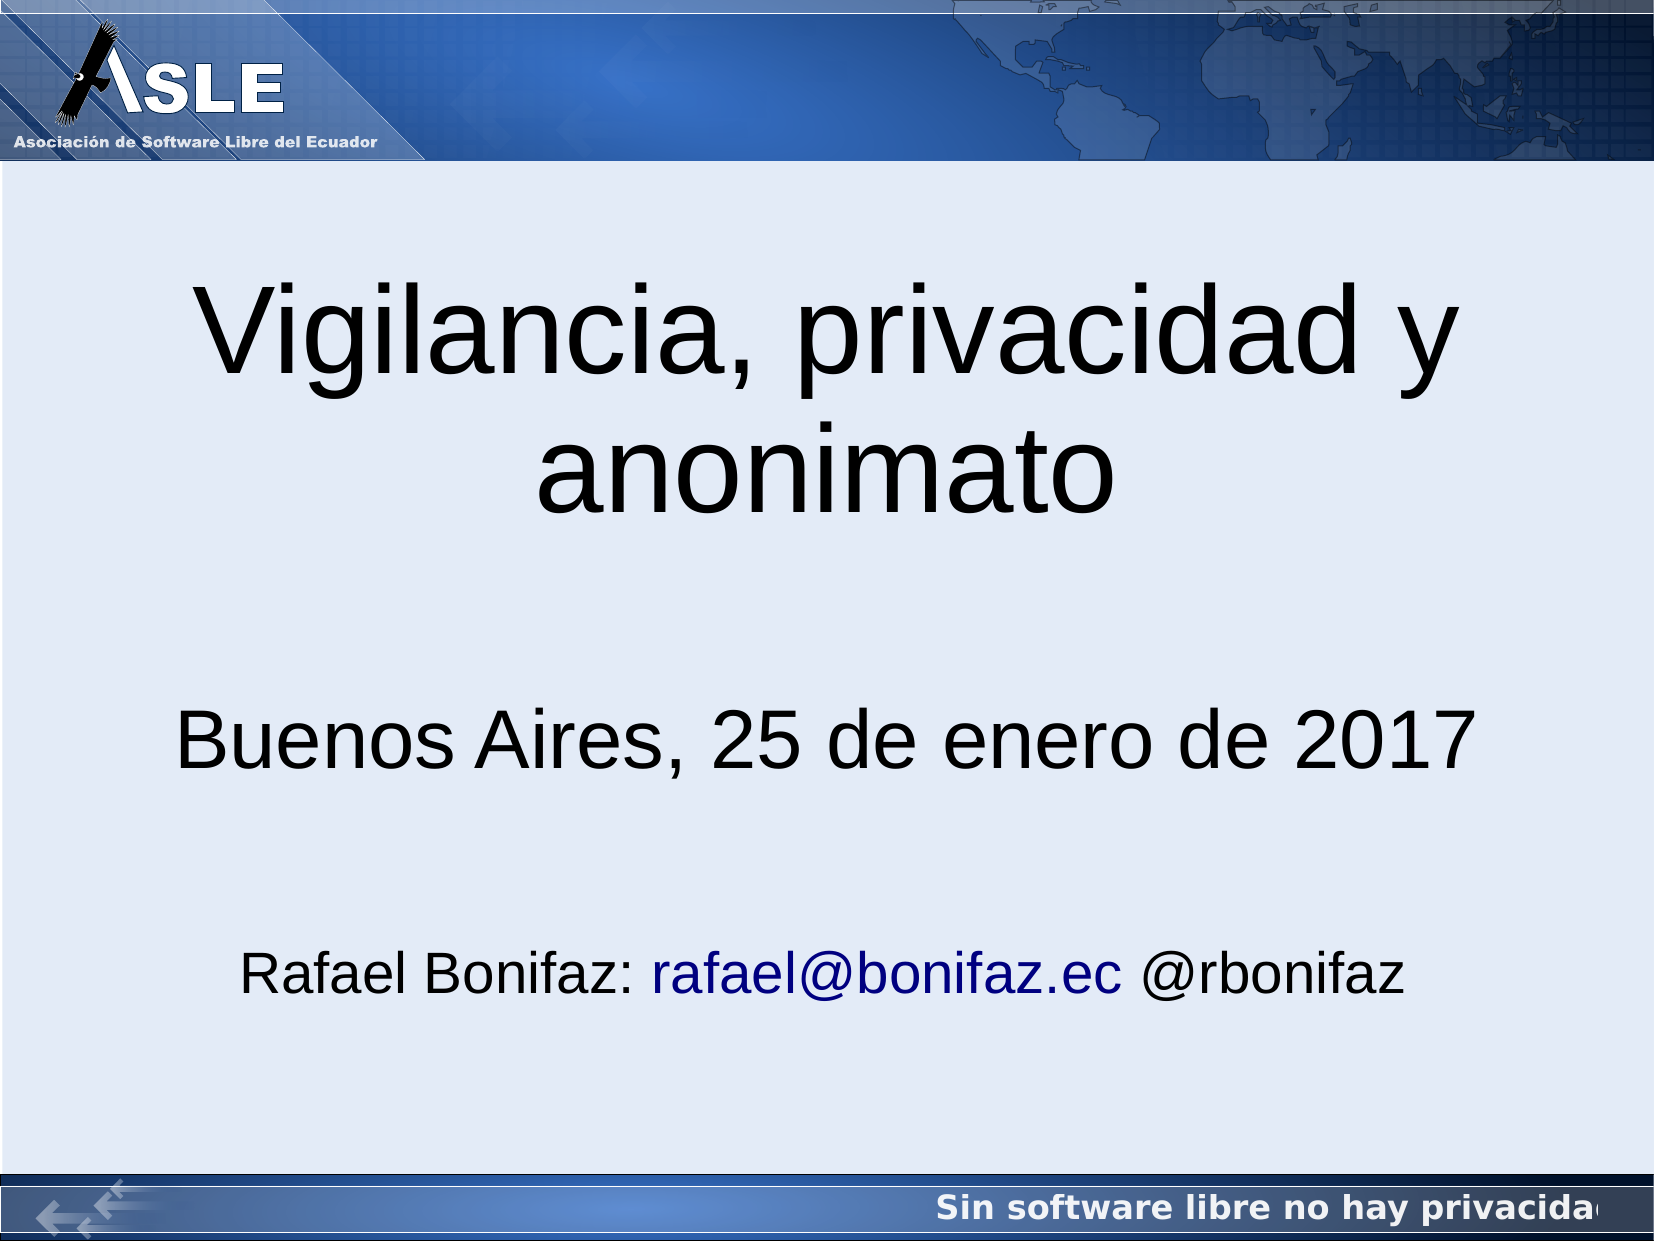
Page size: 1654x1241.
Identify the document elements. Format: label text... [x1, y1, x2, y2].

text_box Rafael Bonifaz: rafael@bonifaz.ec @rbonifaz [224, 933, 1489, 1143]
subtitle Vigilancia, privacidad y anonimato Buenos Aires, 25 de enero de 2017 [82, 259, 1571, 787]
